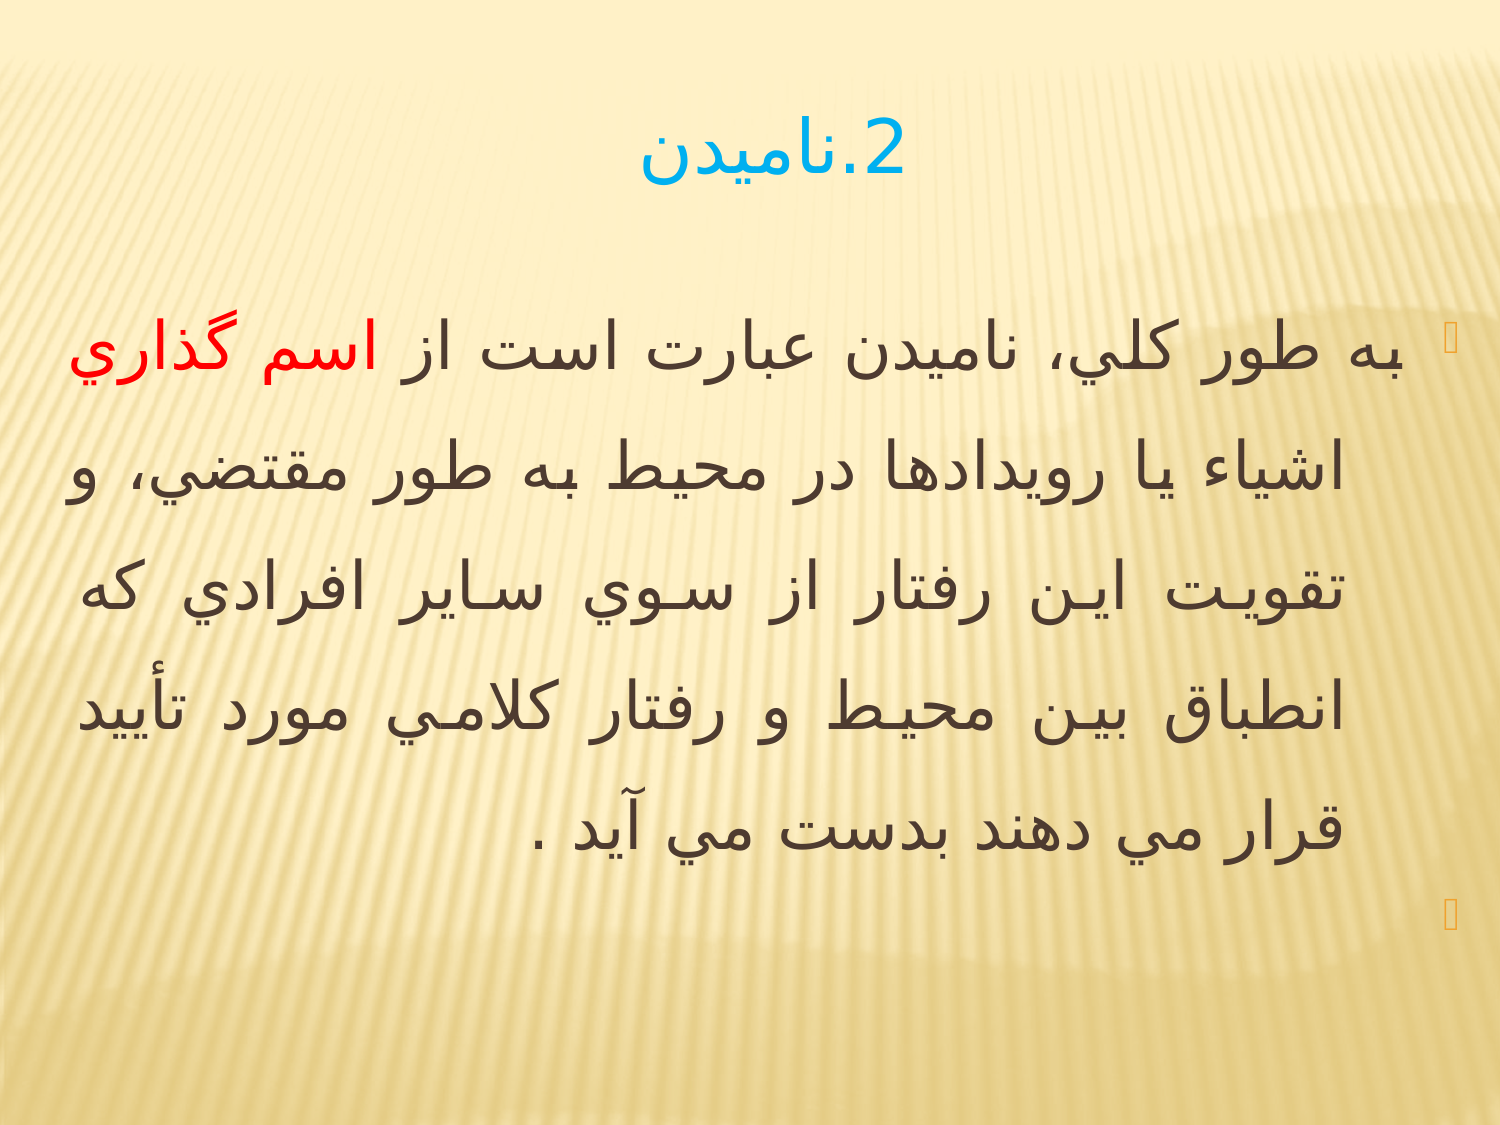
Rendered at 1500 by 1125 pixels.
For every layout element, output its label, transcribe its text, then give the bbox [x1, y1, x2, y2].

list به طور كلي، ناميدن عبارت است از اسم گذاري اشياء يا رويدادها در محيط به طور مقتضي، و تقويت اين رفتار از سوي ساير افرادي كه انطباق بين محيط و رفتار كلامي مورد تأييد قرار مي دهند بدست مي آيد . [50, 254, 1476, 998]
title 2.ناميدن [50, 75, 1476, 213]
